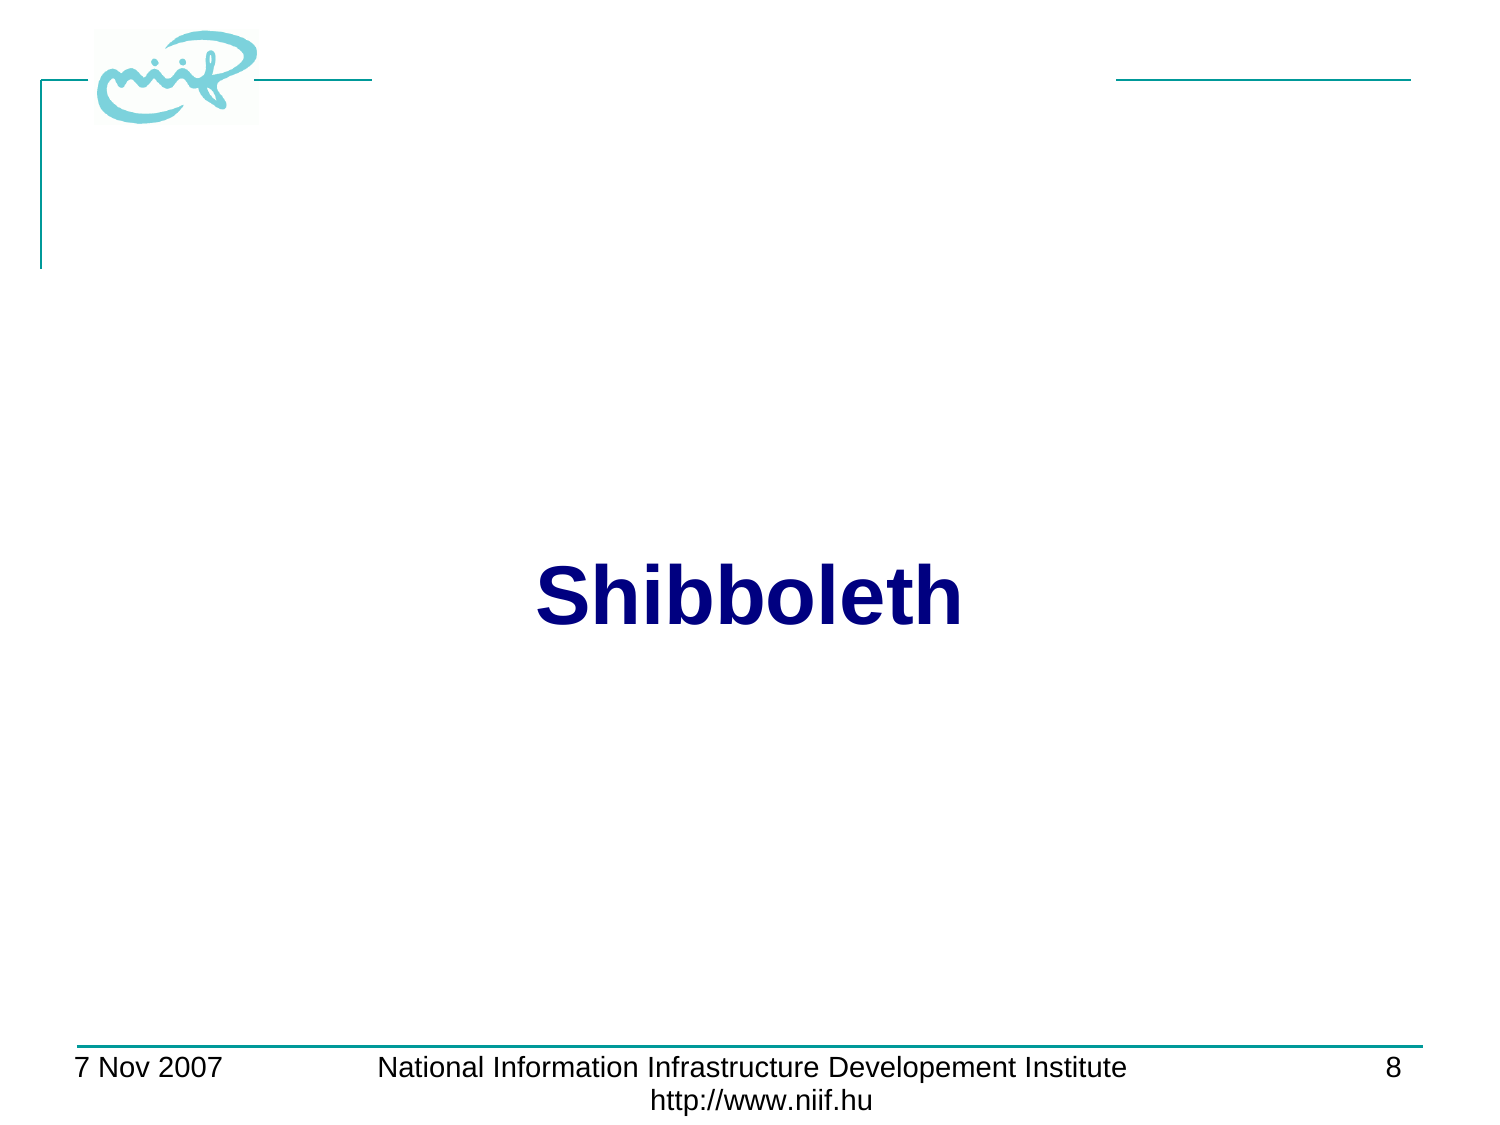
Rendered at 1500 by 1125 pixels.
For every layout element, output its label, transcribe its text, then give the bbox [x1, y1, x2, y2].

title Shibboleth [75, 501, 1426, 690]
picture [94, 29, 259, 125]
